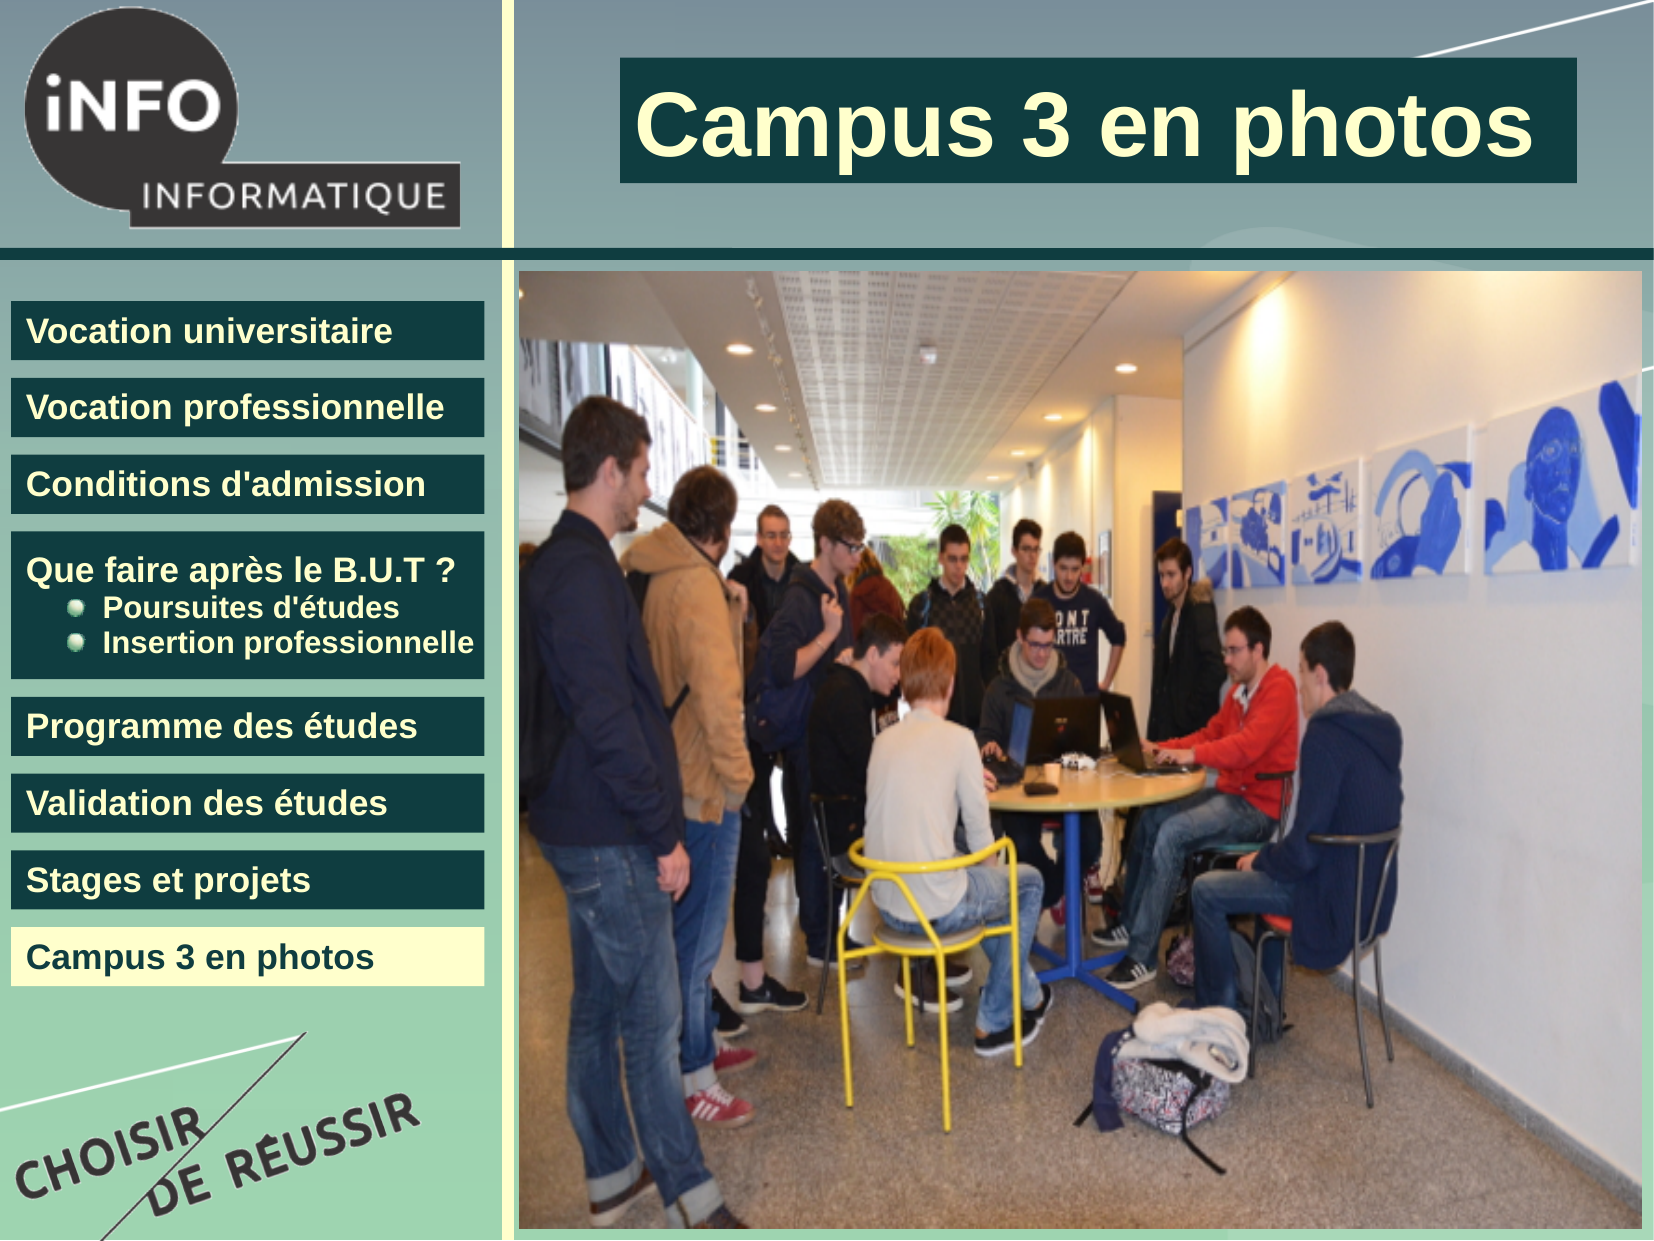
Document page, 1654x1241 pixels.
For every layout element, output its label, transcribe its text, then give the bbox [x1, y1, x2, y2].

picture [0, 260, 502, 1241]
picture [514, 260, 1654, 1240]
text_box Programme des études [11, 696, 485, 756]
text_box Campus 3 en photos [11, 927, 485, 987]
text_box Campus 3 en photos [620, 57, 1577, 184]
text_box Conditions d'admission [11, 454, 485, 514]
text_box Stages et projets [11, 850, 485, 910]
text_box Que faire après le B.U.T ? Poursuites d'études Insertion professionnelle [11, 531, 485, 680]
text_box Vocation universitaire [11, 301, 485, 361]
text_box Vocation professionnelle [11, 377, 485, 438]
text_box Validation des études [11, 773, 485, 833]
picture [0, 0, 502, 247]
picture [514, 0, 1654, 248]
